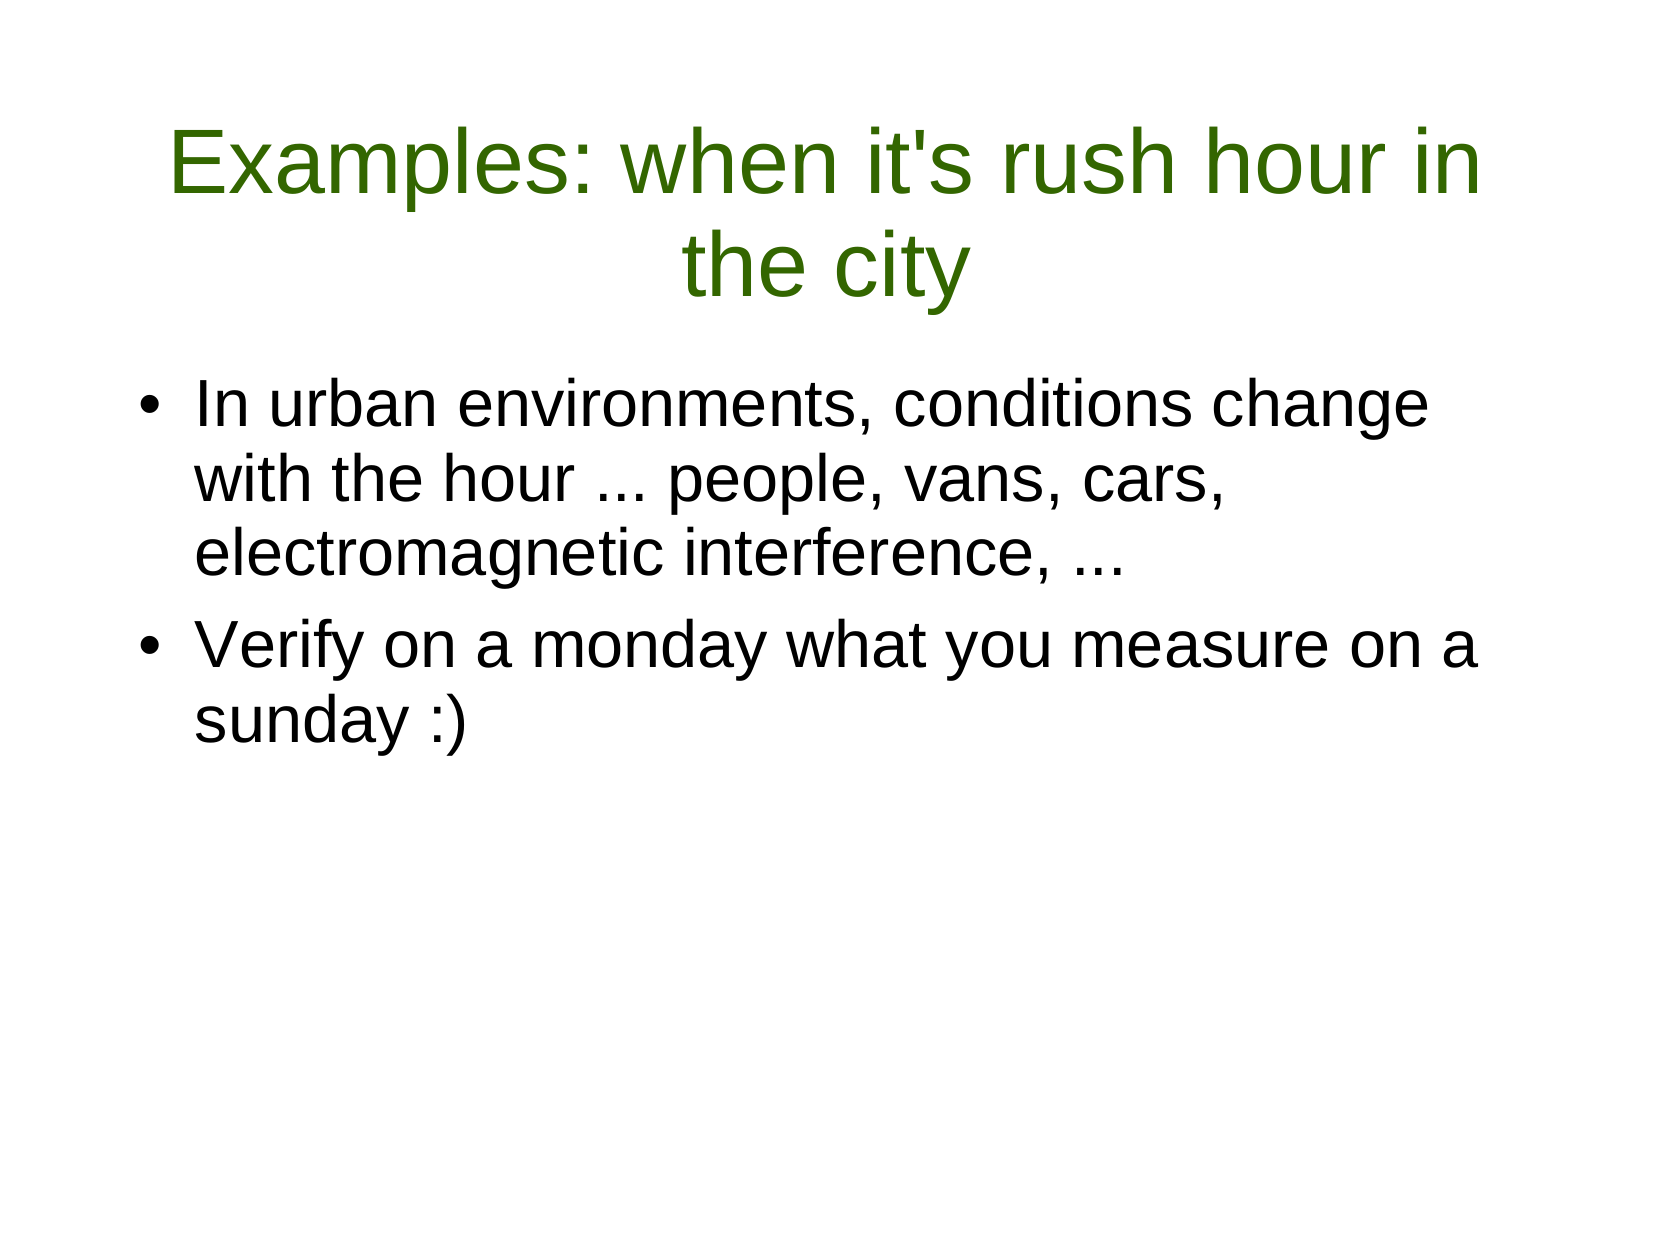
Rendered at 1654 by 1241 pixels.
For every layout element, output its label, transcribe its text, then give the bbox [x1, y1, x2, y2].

title Examples: when it's rush hour in the city [123, 87, 1530, 340]
list In urban environments, conditions change with the hour ... people, vans, cars, electromagnetic interference, ... Verify on a monday what you measure on a sunday :) [123, 358, 1530, 1103]
